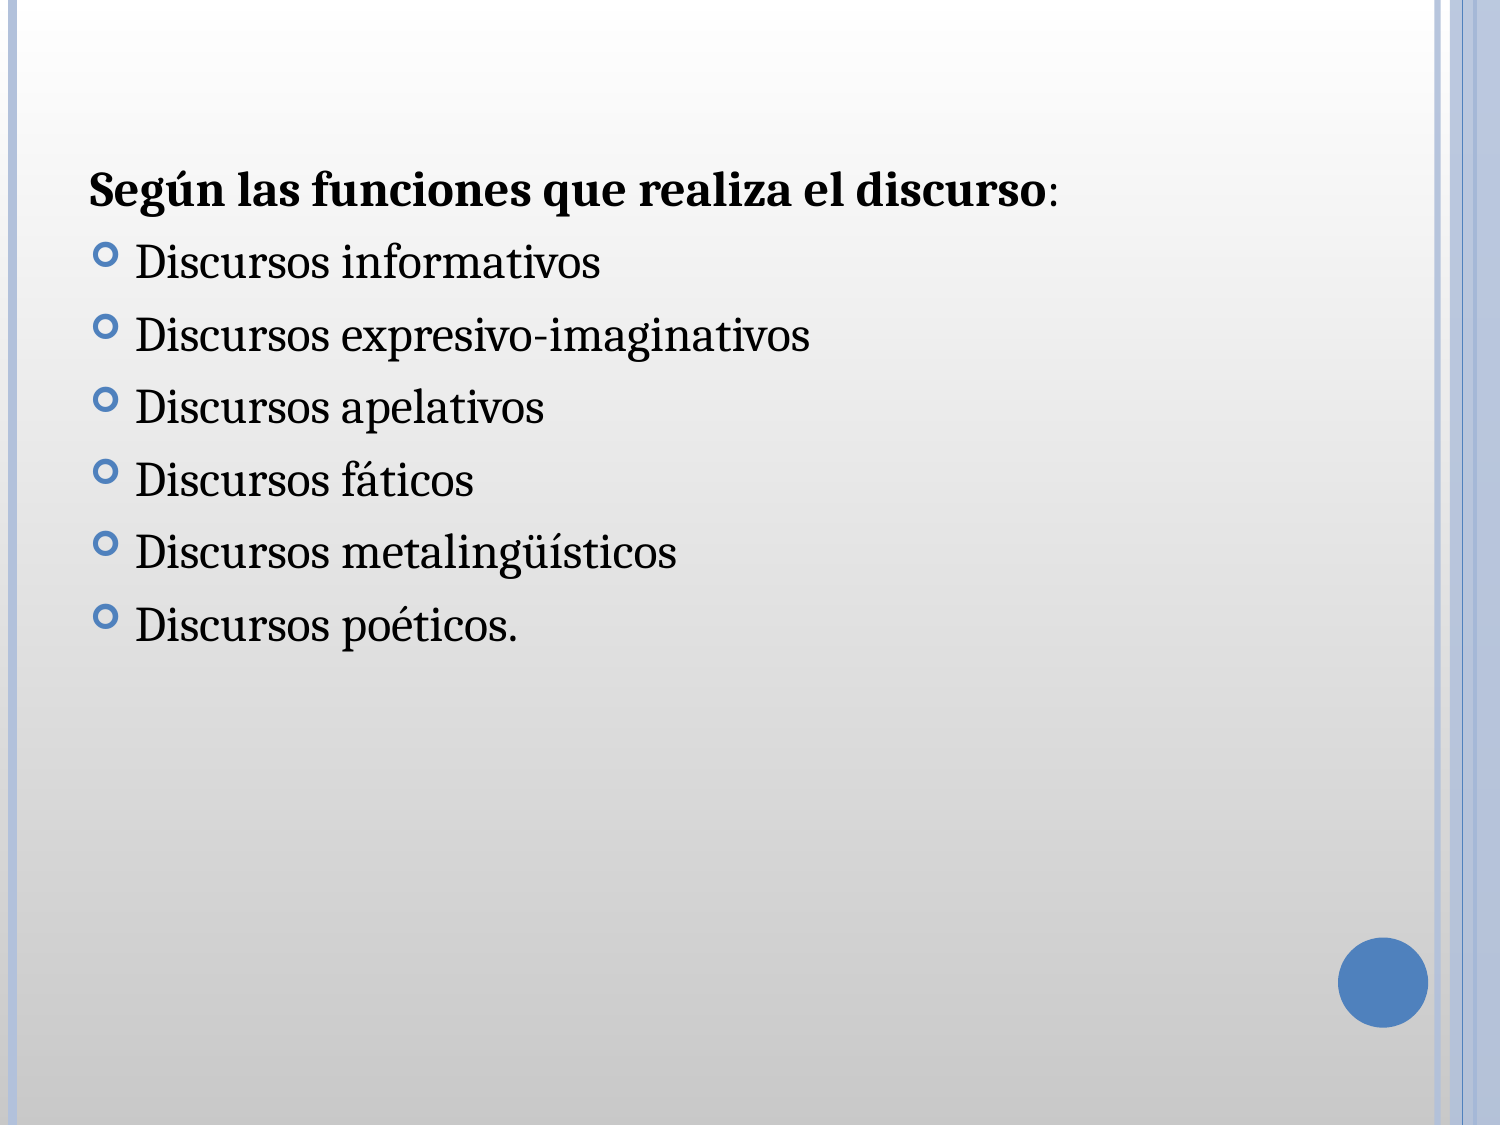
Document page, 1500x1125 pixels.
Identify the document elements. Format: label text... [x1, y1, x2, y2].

list Según las funciones que realiza el discurso: Discursos informativos Discursos expresivo-imaginativos Discursos apelativos Discursos fáticos Discursos metalingüísticos Discursos poéticos. [75, 148, 1426, 1005]
